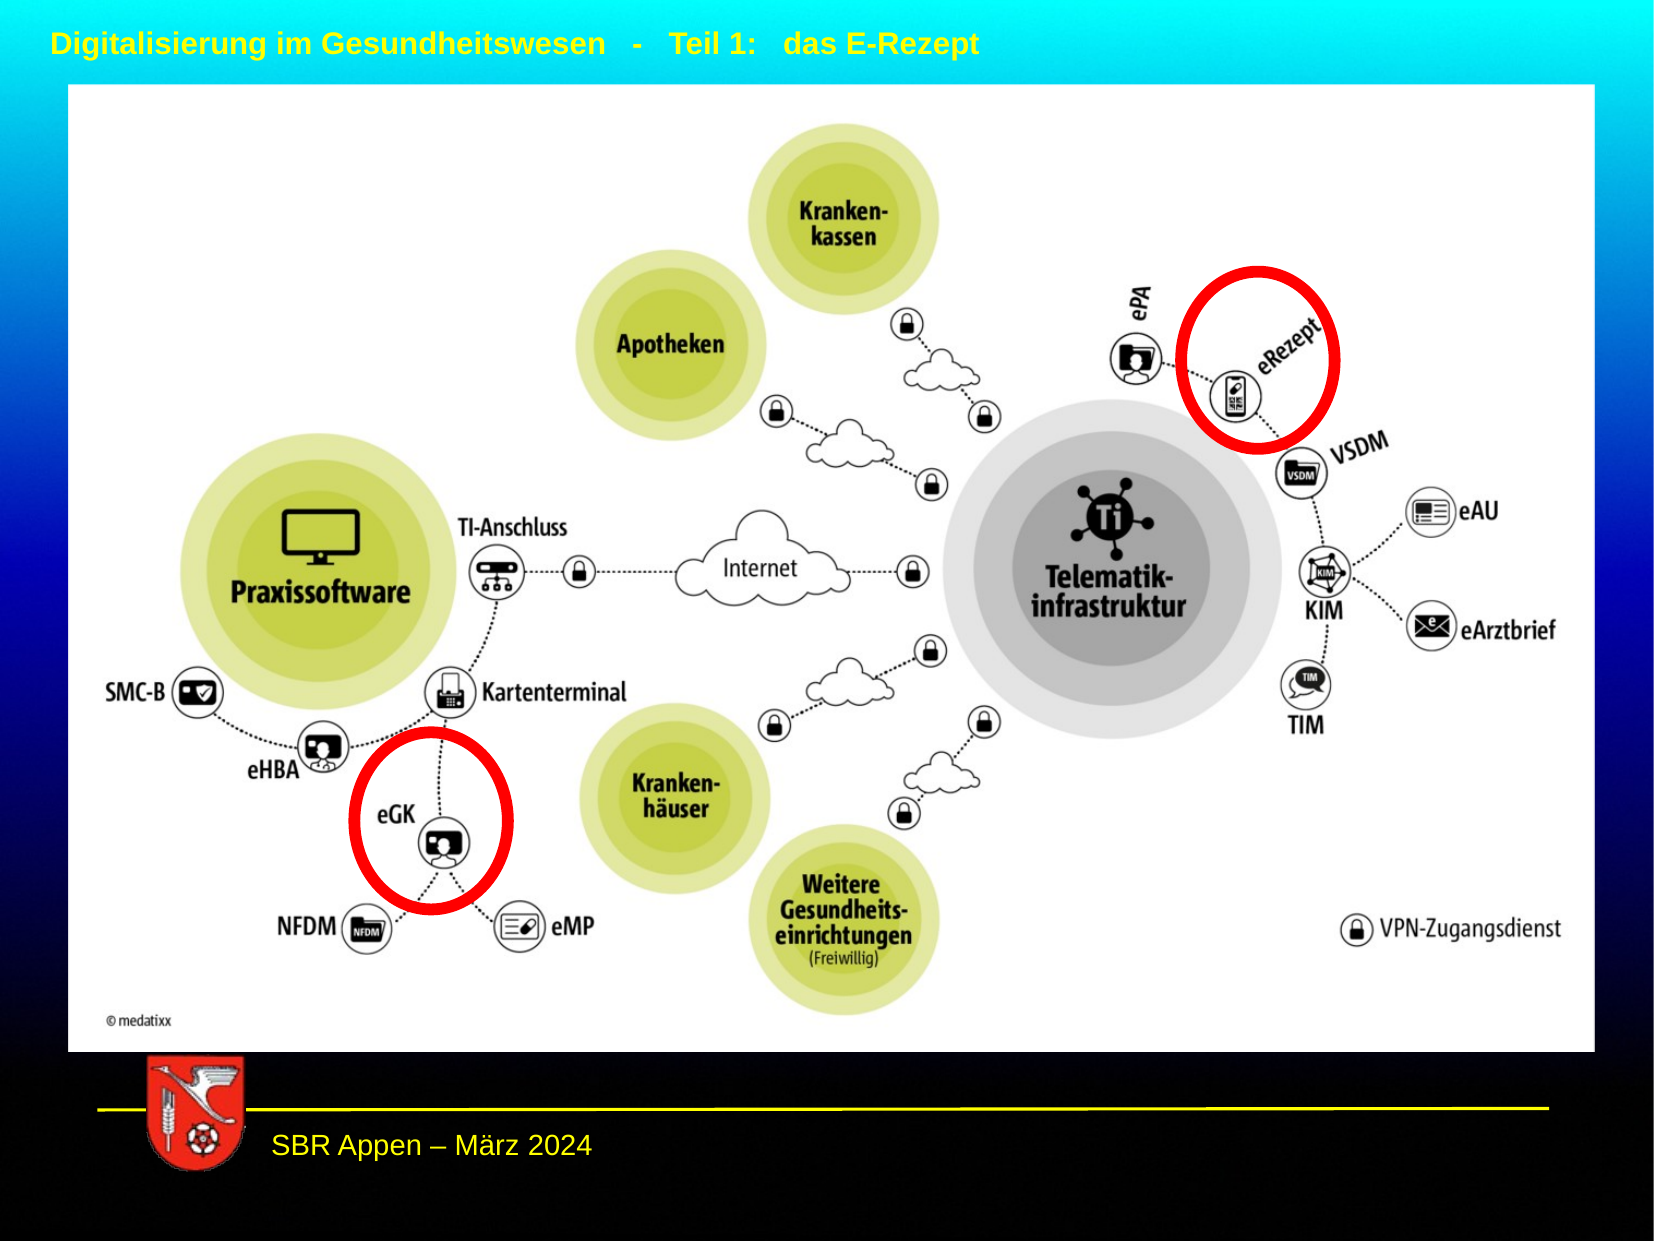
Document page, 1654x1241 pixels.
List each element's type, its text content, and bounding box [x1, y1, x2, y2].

text_box Digitalisierung im Gesundheitswesen - Teil 1: das E-Rezept [35, 19, 1049, 71]
text_box SBR Appen – März 2024 [256, 1121, 760, 1170]
picture [0, 0, 1654, 1241]
